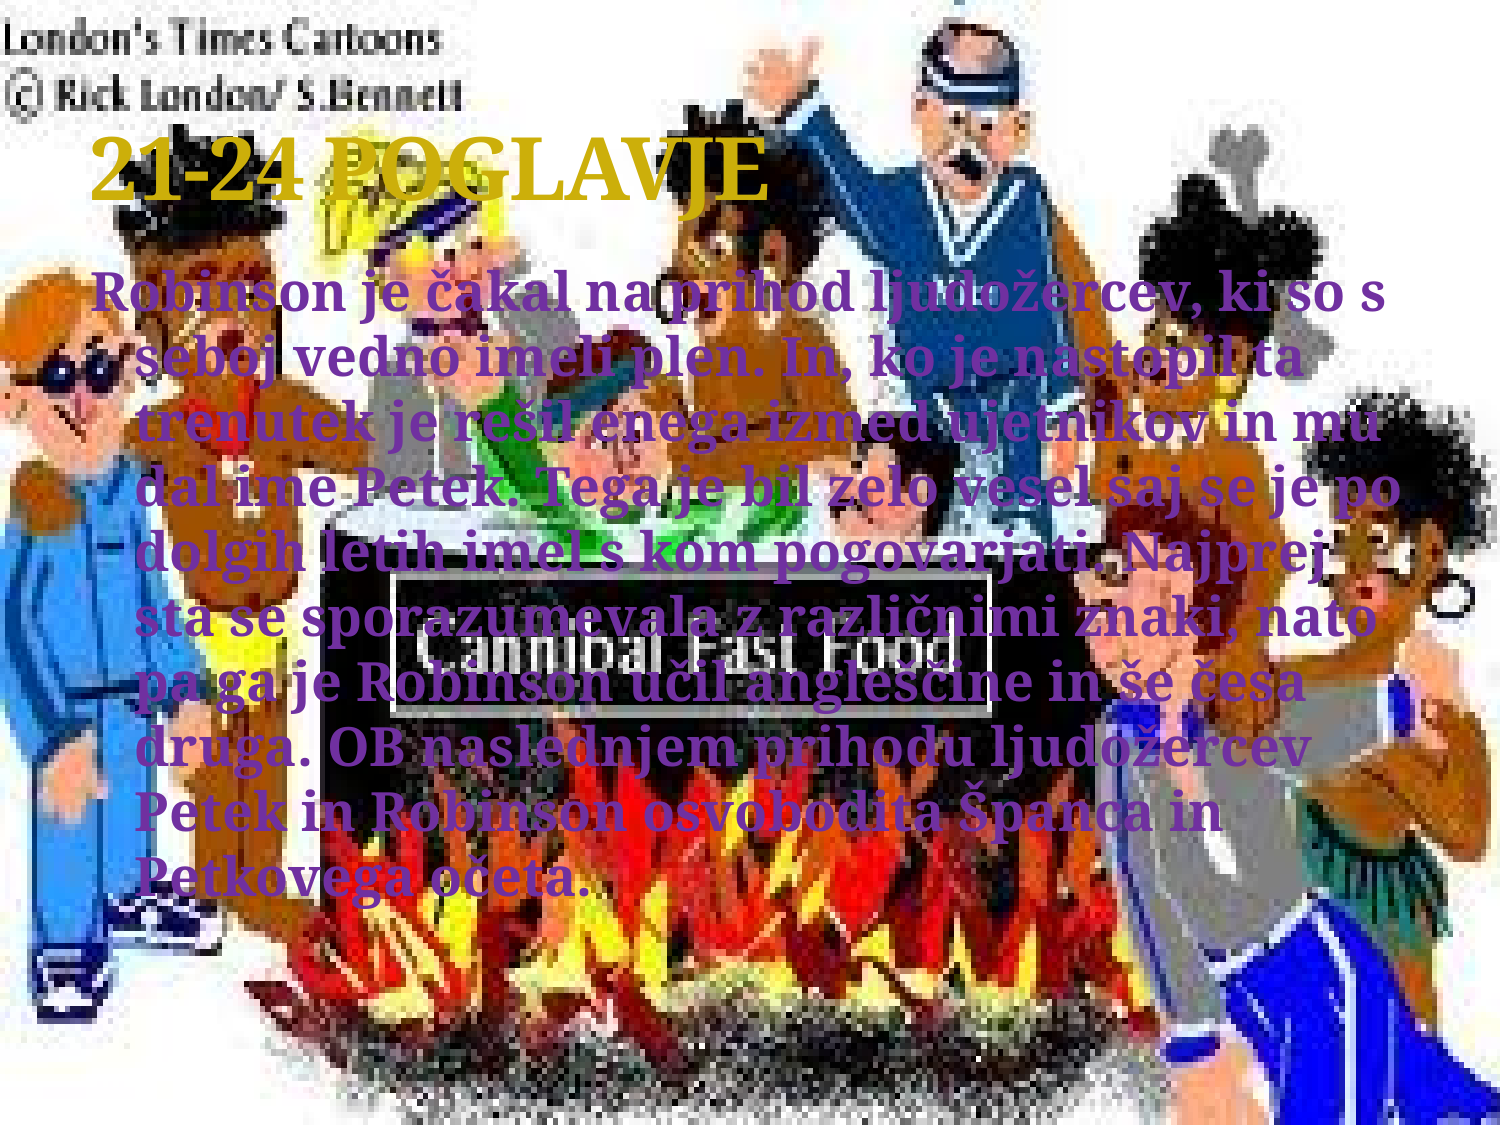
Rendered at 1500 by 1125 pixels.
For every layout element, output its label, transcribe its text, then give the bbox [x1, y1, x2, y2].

title 21-24 POGLAVJE [75, 24, 1425, 225]
picture [0, 0, 1500, 1125]
list Robinson je čakal na prihod ljudožercev, ki so s seboj vedno imeli plen. In, ko je nastopil ta trenutek je rešil enega izmed ujetnikov in mu dal ime Petek. Tega je bil zelo vesel saj se je po dolgih letih imel s kom pogovarjati. Najprej sta se sporazumevala z različnimi znaki, nato pa ga je Robinson učil angleščine in še česa druga. OB naslednjem prihodu ljudožercev Petek in Robinson osvobodita Španca in Petkovega očeta. [75, 249, 1425, 1000]
